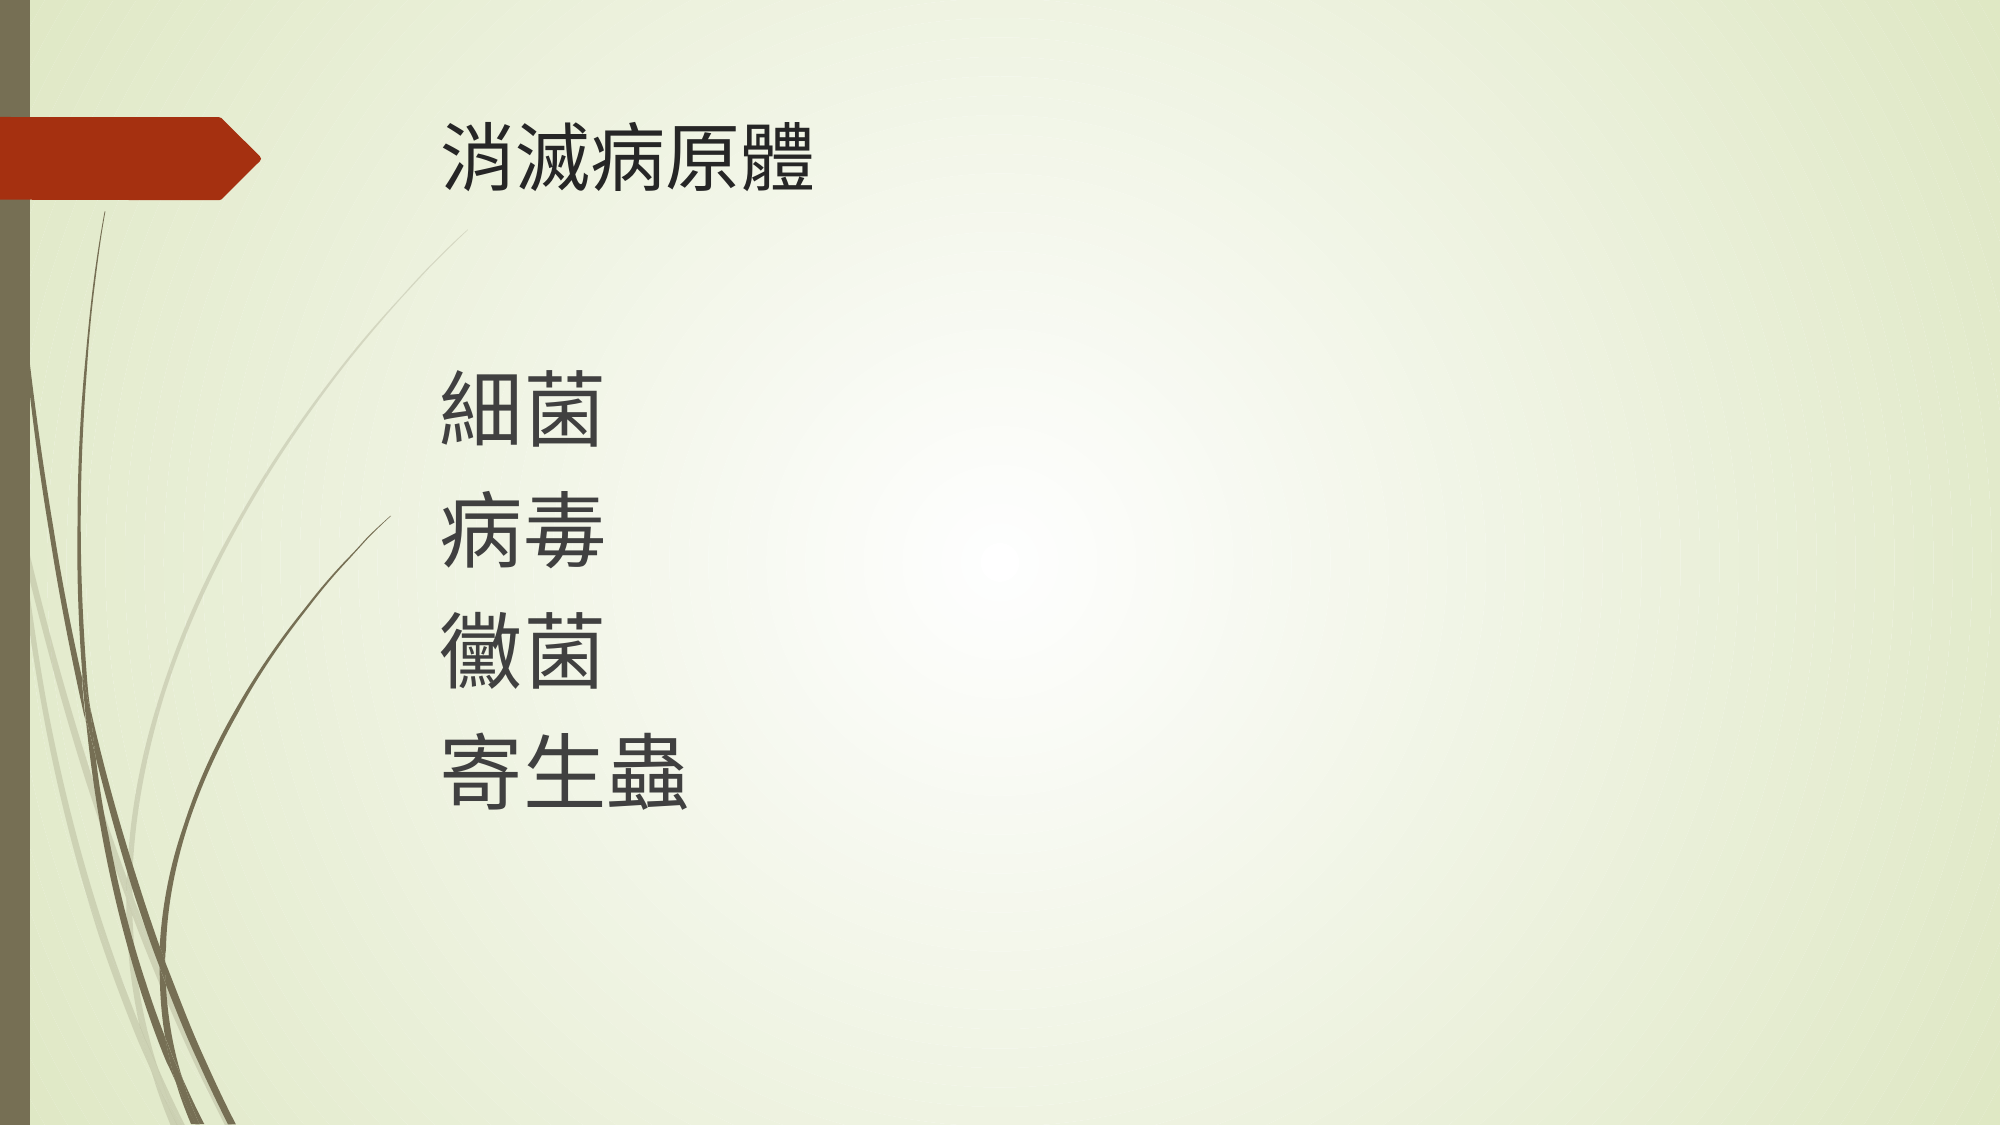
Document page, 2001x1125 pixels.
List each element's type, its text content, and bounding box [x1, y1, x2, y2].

title 消滅病原體 [425, 102, 1888, 313]
list 細菌 病毒 黴菌 寄生蟲 [424, 350, 1888, 970]
